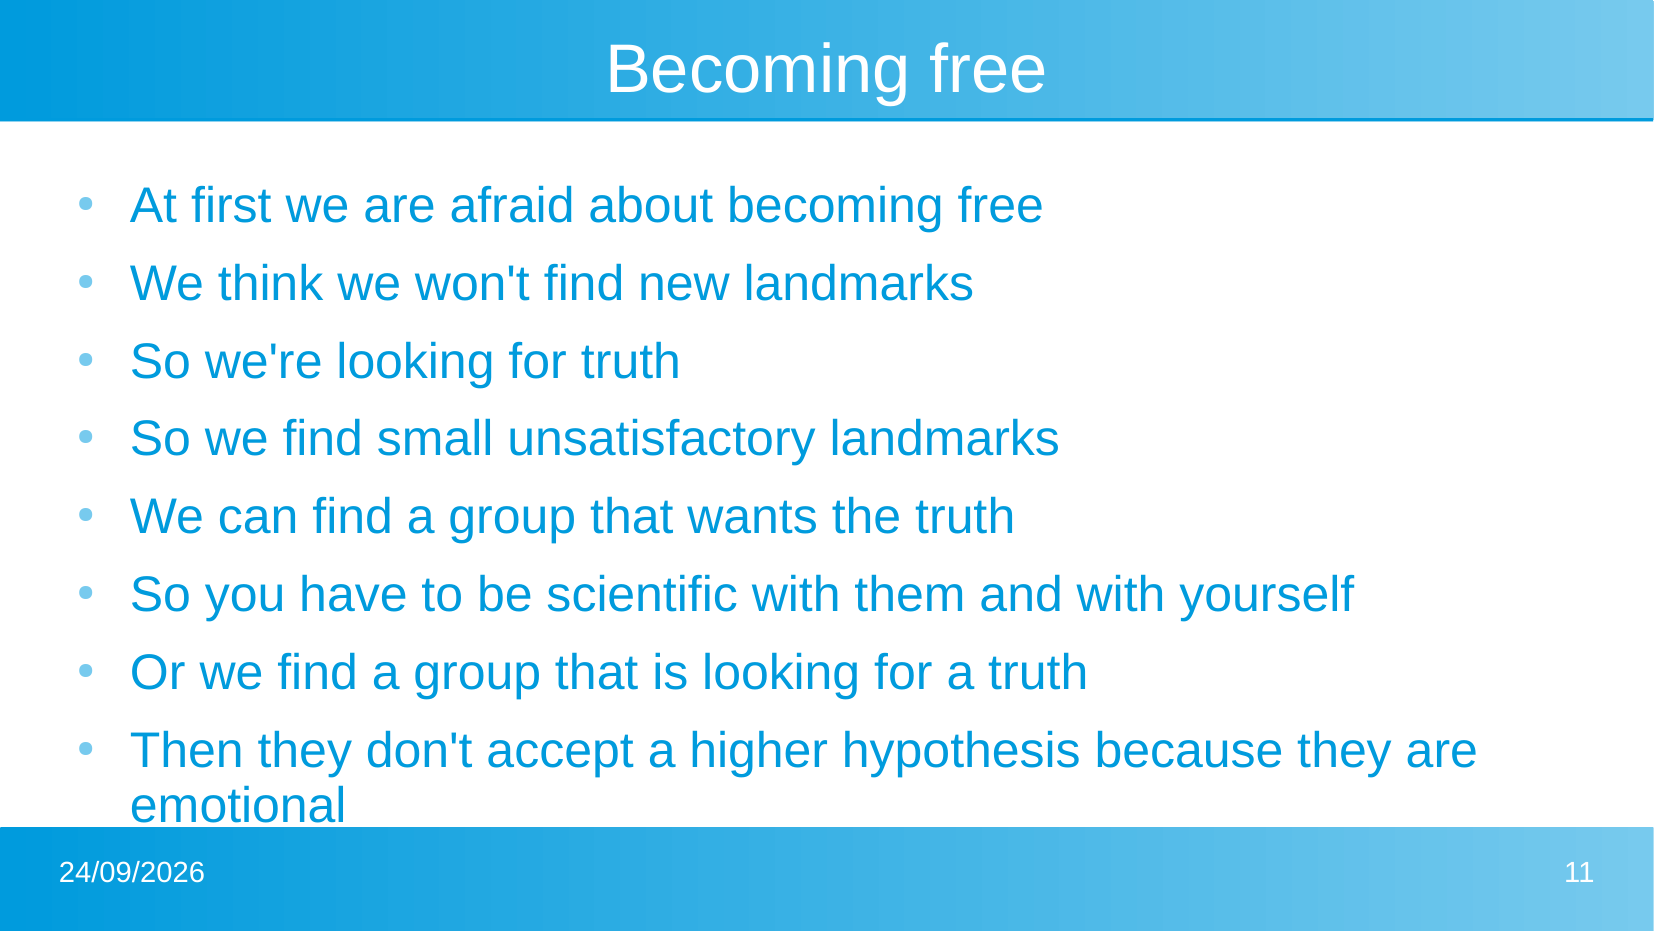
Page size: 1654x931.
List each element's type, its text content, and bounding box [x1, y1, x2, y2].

title Becoming free [59, 29, 1595, 108]
list At first we are afraid about becoming free We think we won't find new landmarks So we're looking for truth So we find small unsatisfactory landmarks We can find a group that wants the truth So you have to be scientific with them and with yourself Or we find a group that is looking for a truth Then they don't accept a higher hypothesis because they are emotional [59, 177, 1595, 768]
